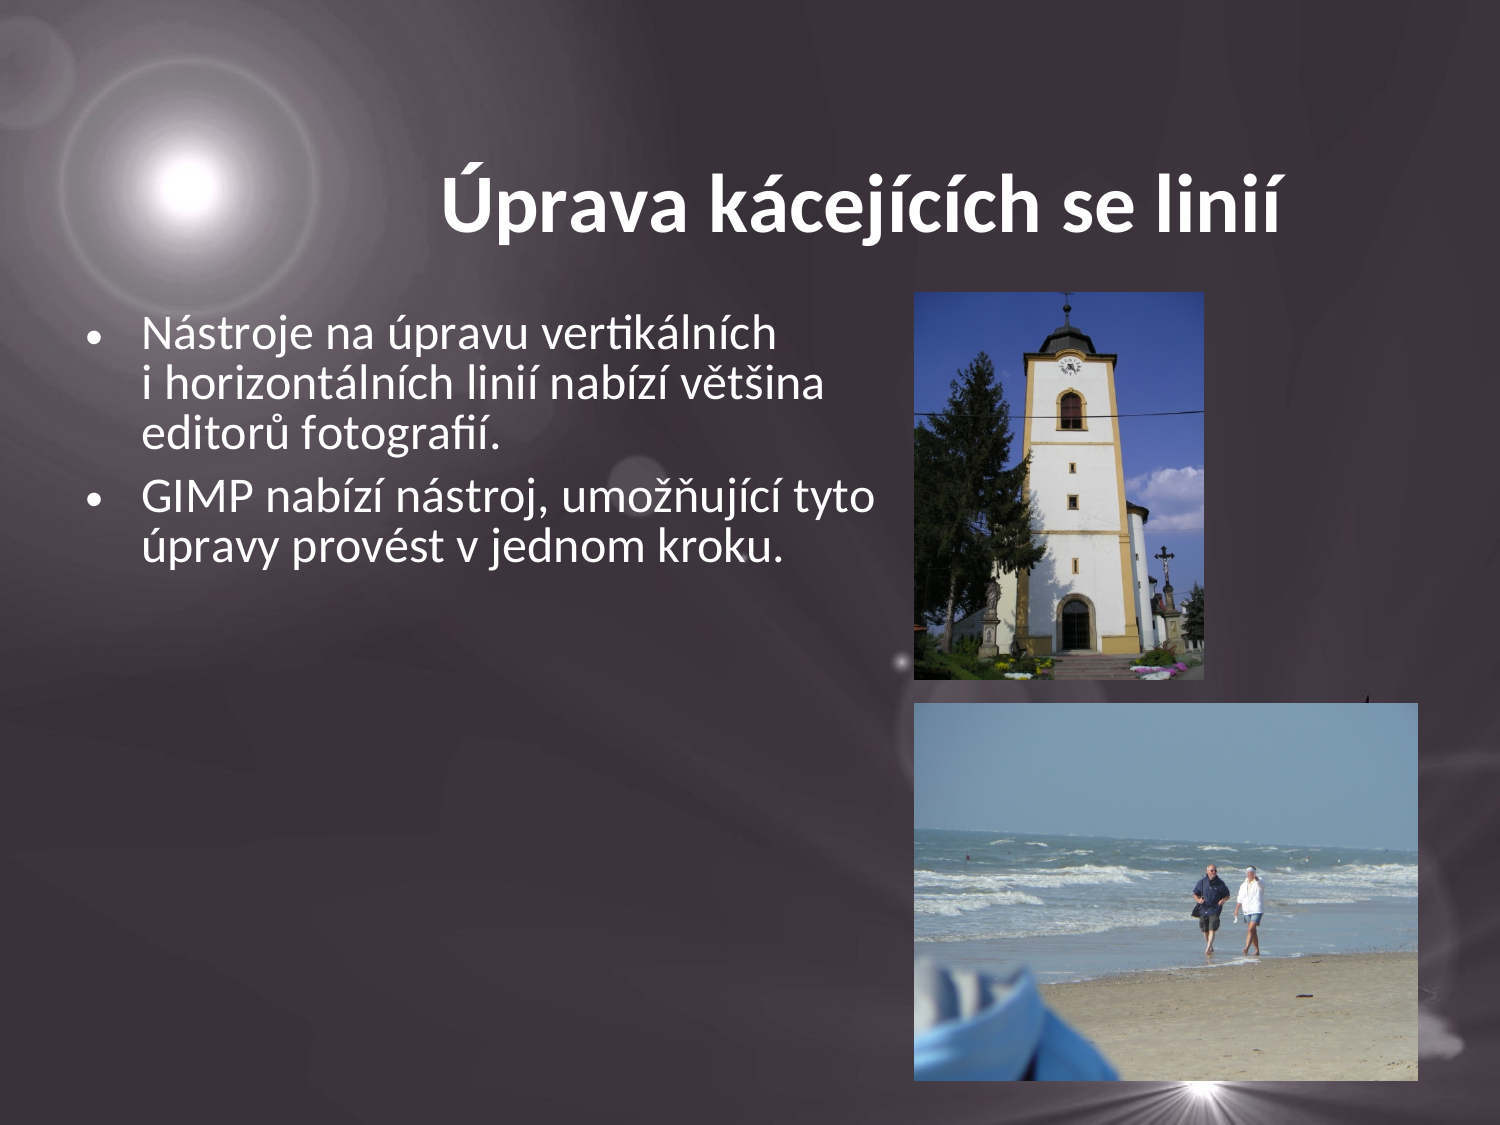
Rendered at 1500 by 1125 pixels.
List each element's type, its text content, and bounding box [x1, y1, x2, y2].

list Nástroje na úpravu vertikálních i horizontálních linií nabízí většina editorů fotografií. GIMP nabízí nástroj, umožňující tyto úpravy provést v jednom kroku. [70, 304, 914, 669]
picture [0, 0, 1500, 1125]
text_box Úprava kácejících se linií [246, 105, 1477, 293]
